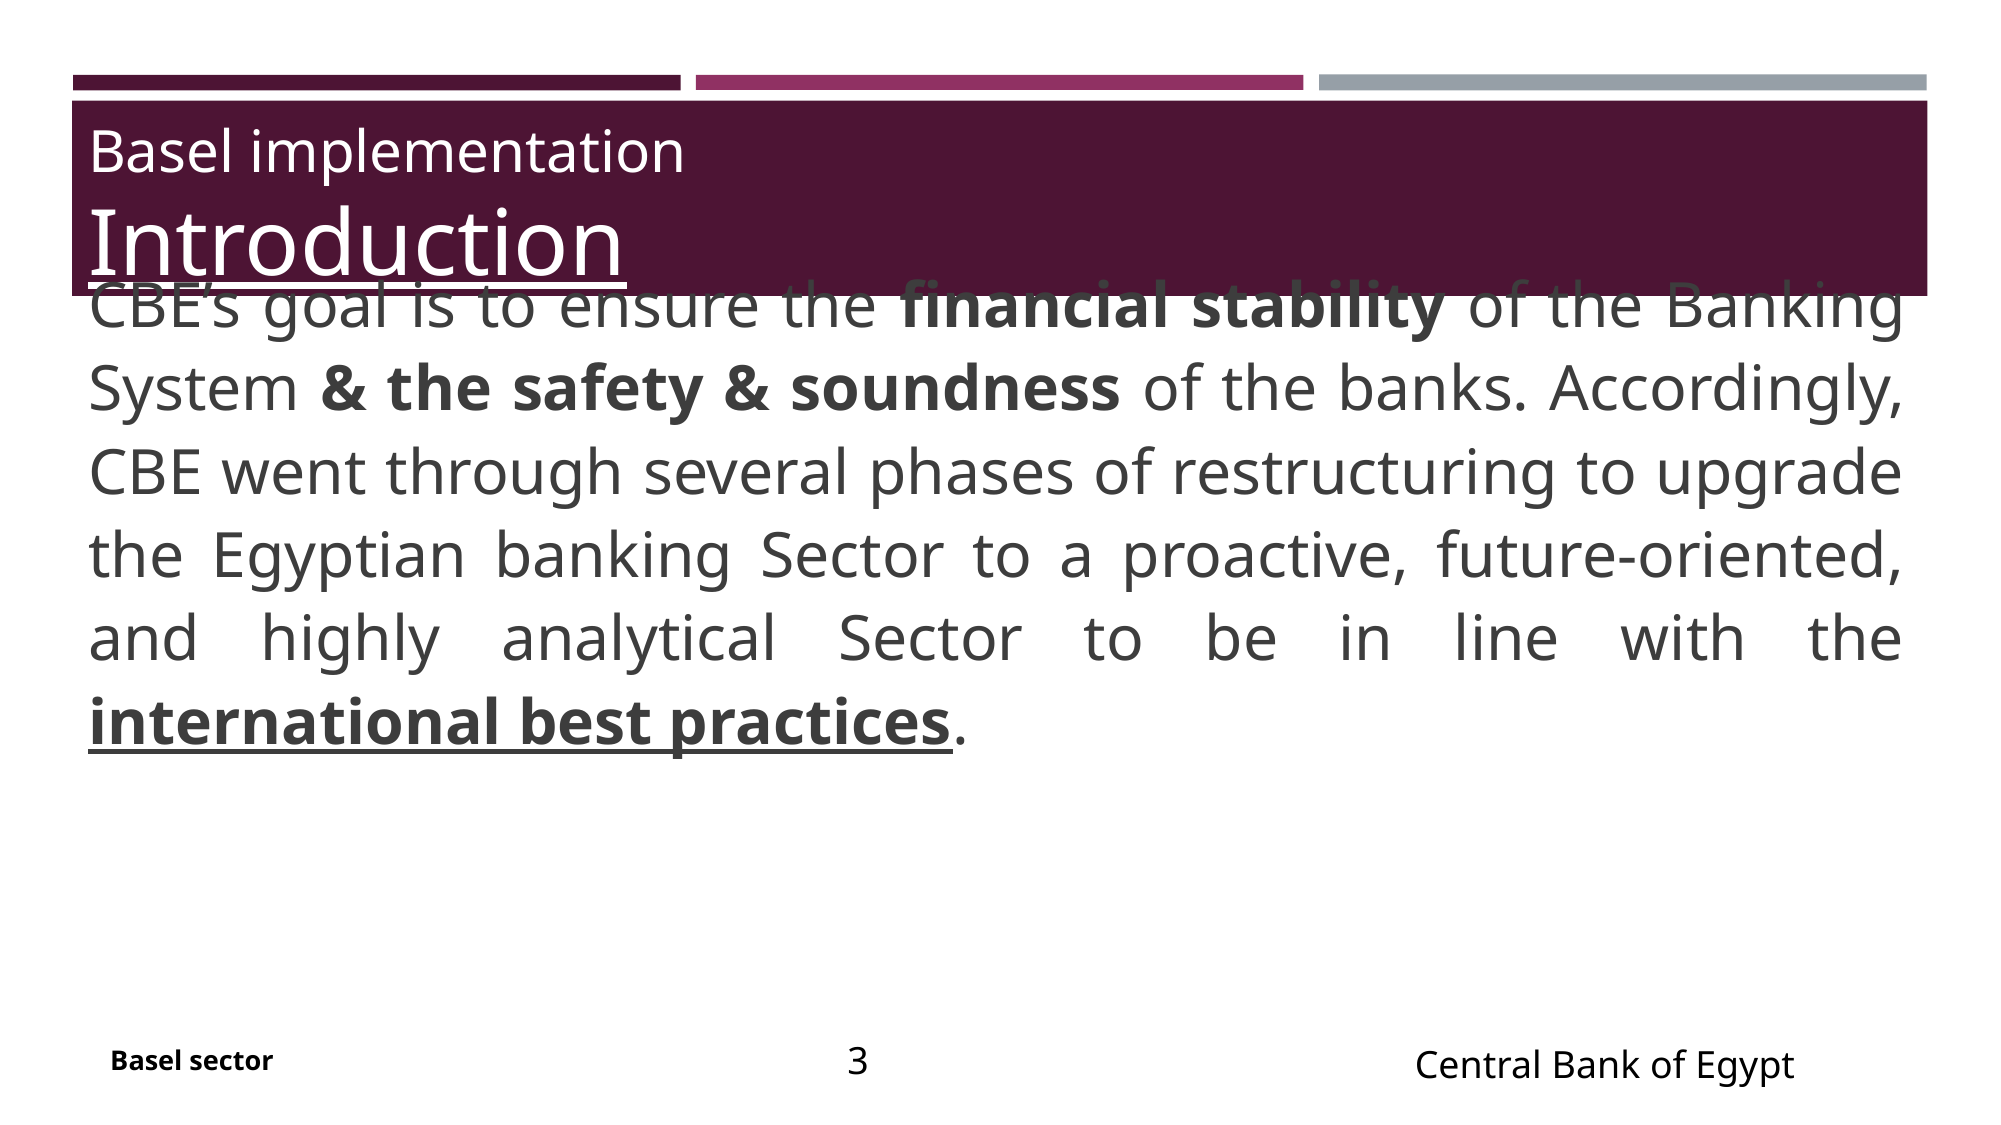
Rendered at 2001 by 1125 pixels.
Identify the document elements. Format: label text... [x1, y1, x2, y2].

slide_number <numéro> [832, 1029, 1006, 1090]
list CBE’s goal is to ensure the financial stability of the Banking System & the safety & soundness of the banks. Accordingly, CBE went through several phases of restructuring to upgrade the Egyptian banking Sector to a proactive, future-oriented, and highly analytical Sector to be in line with the international best practices. [73, 249, 1922, 1045]
footer Central Bank of Egypt [1400, 1033, 1905, 1094]
title Basel implementation Introduction [73, 106, 1922, 249]
